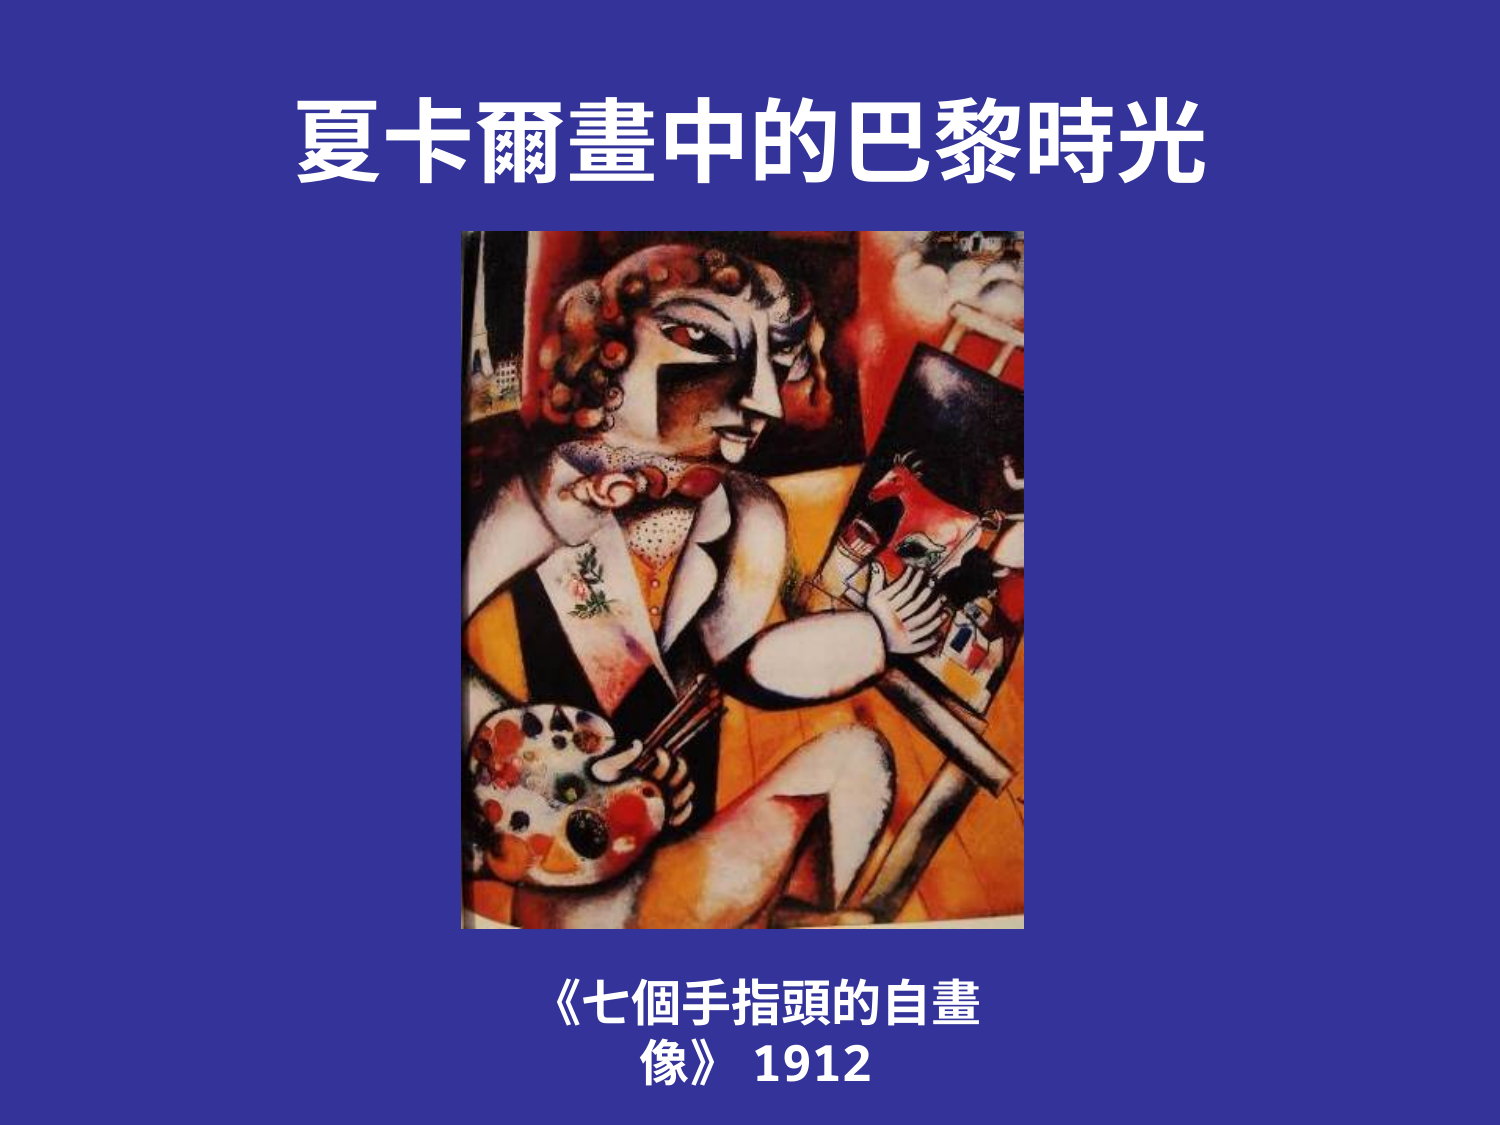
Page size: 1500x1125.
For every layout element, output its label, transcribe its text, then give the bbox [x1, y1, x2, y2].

picture [461, 231, 1024, 929]
title 夏卡爾畫中的巴黎時光 [75, 45, 1426, 233]
text_box 《七個手指頭的自畫像》1912 [407, 964, 1105, 1040]
